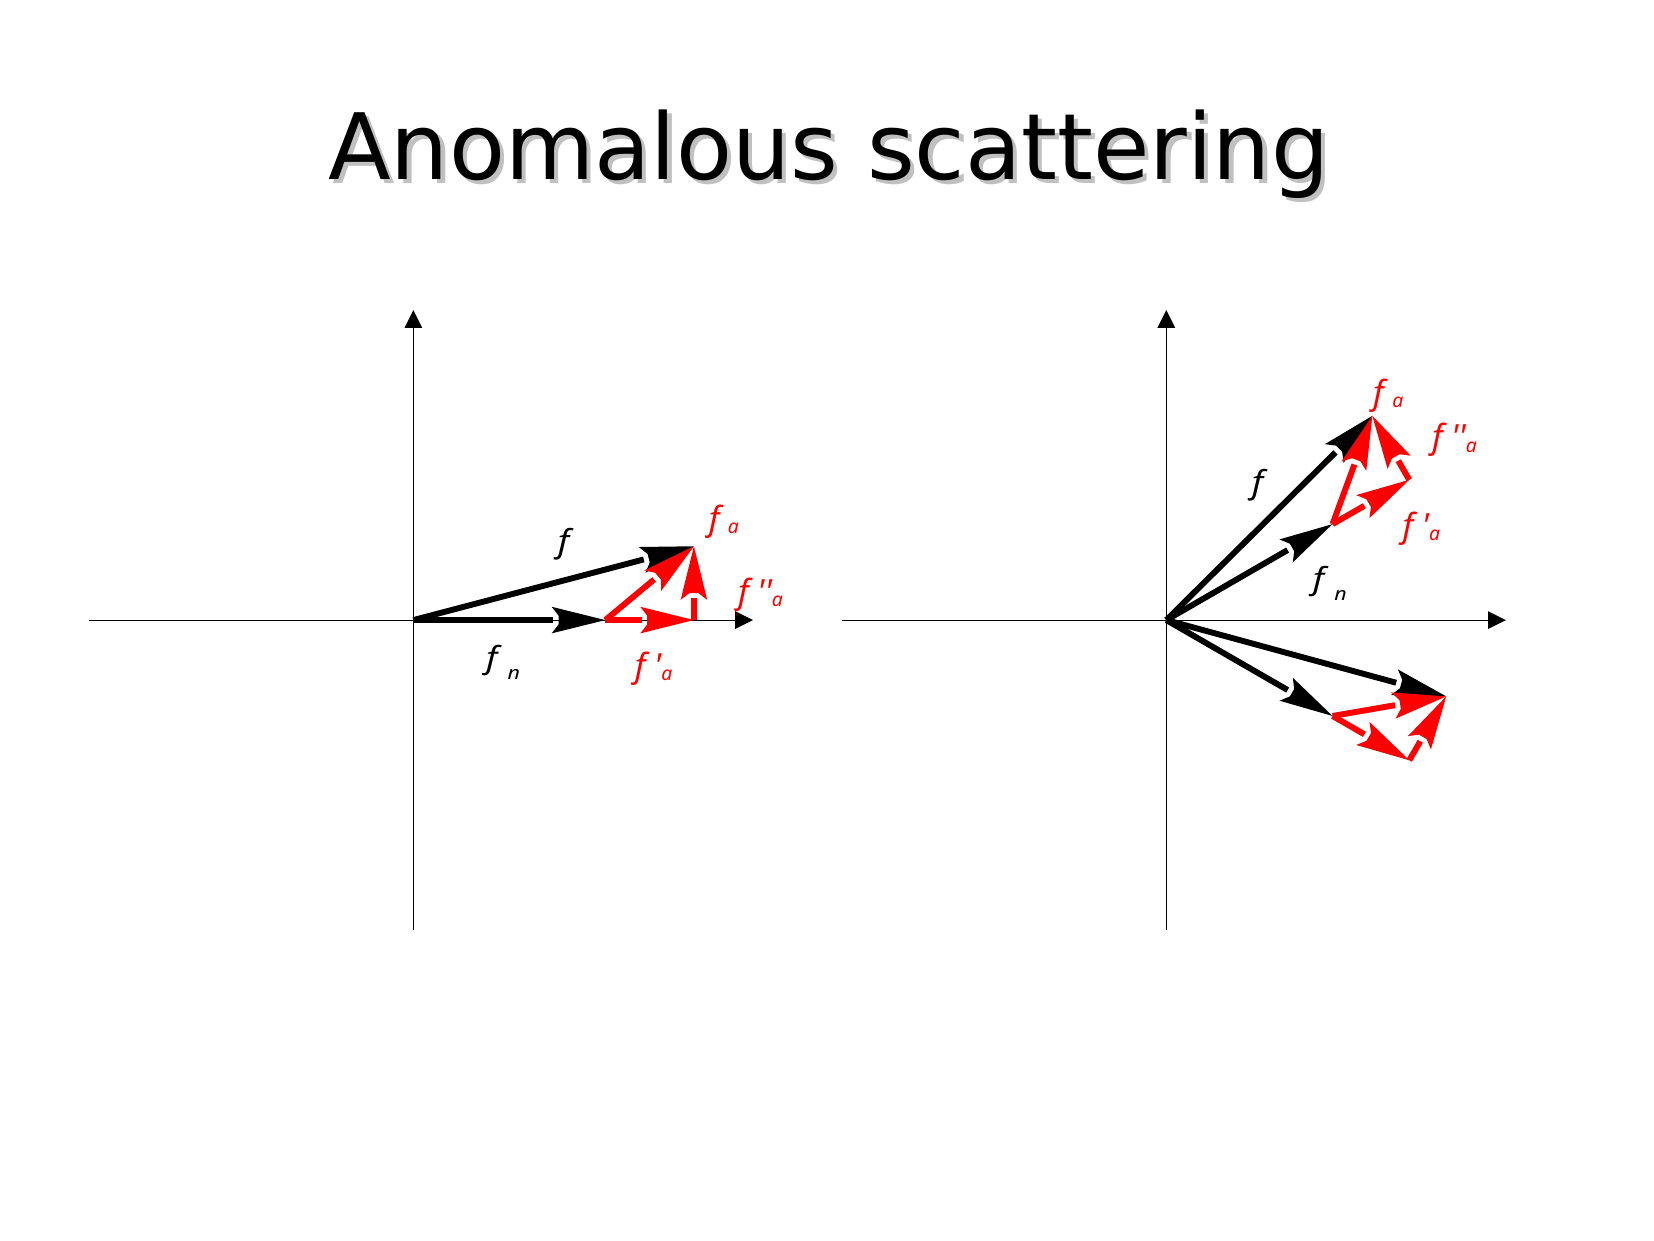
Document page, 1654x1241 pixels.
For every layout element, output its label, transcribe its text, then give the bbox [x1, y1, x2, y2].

text_box f 'a [620, 634, 694, 706]
text_box f ''a [723, 561, 813, 633]
text_box f ''a [1417, 406, 1506, 478]
title Anomalous scattering [123, 43, 1536, 251]
chart [1299, 555, 1354, 606]
text_box f a [1358, 361, 1433, 433]
text_box f 'a [1387, 494, 1462, 566]
chart [472, 634, 527, 685]
chart [1238, 457, 1270, 502]
chart [544, 516, 576, 562]
text_box f a [693, 487, 768, 559]
